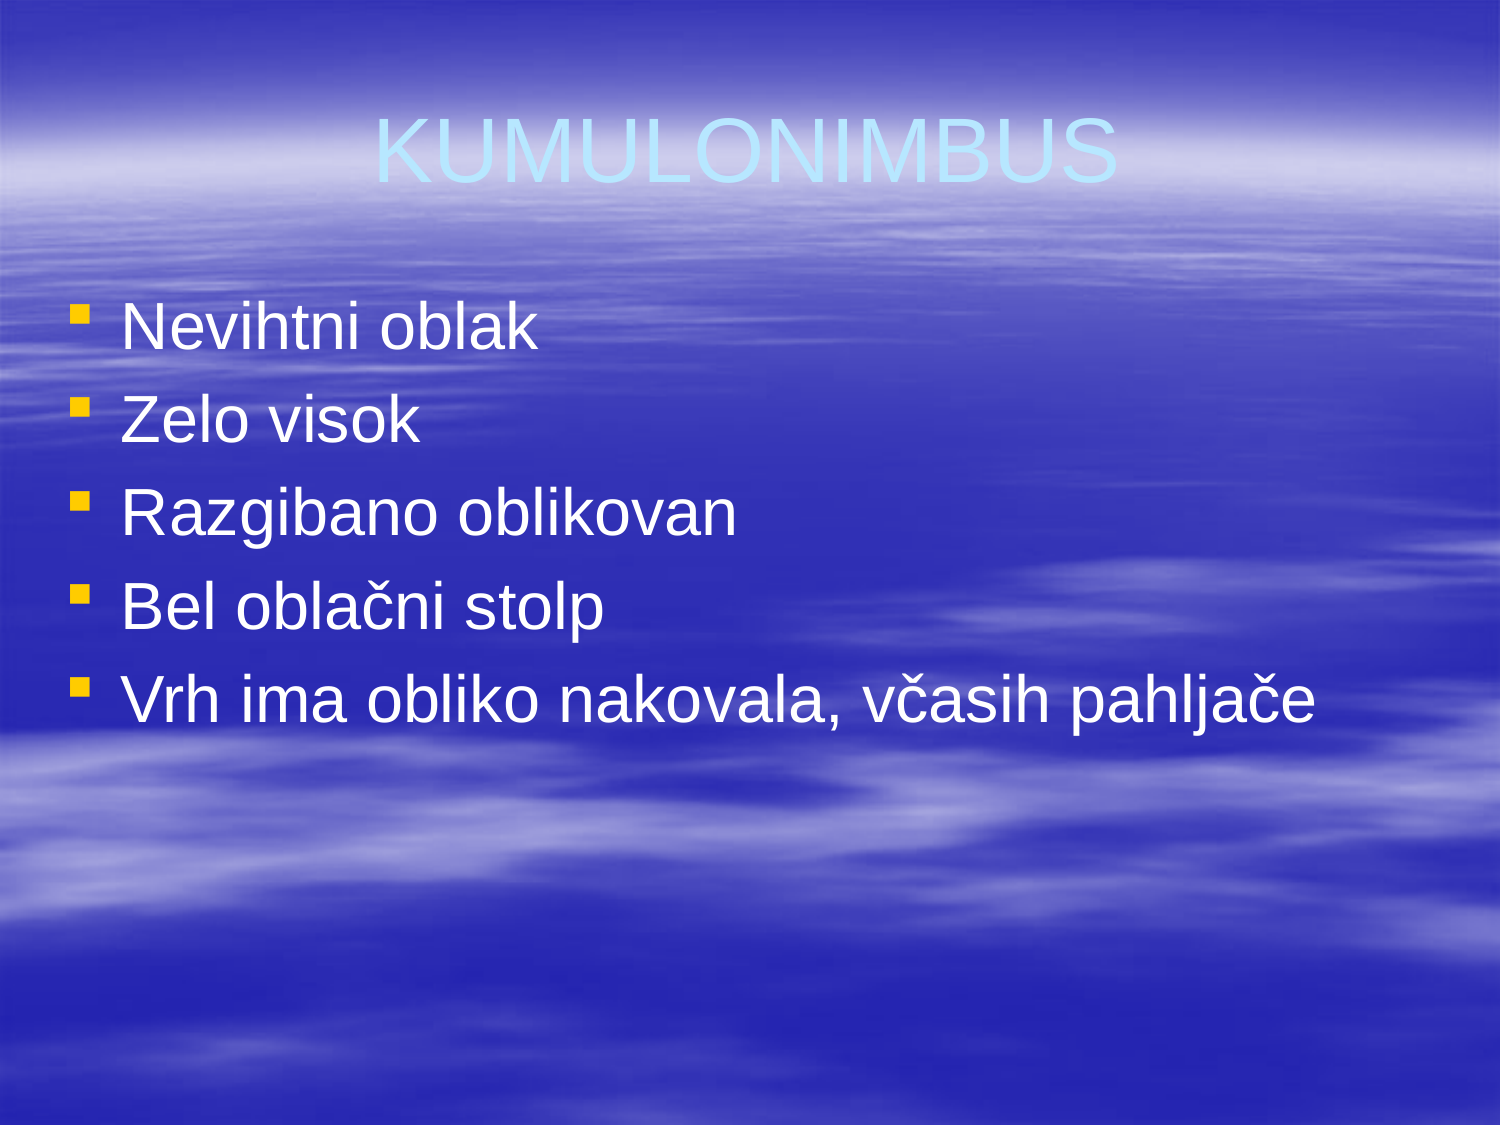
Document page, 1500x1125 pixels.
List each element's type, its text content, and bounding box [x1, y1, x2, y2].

title KUMULONIMBUS [49, 37, 1446, 255]
picture [0, 0, 1500, 1125]
list Nevihtni oblak Zelo visok Razgibano oblikovan Bel oblačni stolp Vrh ima obliko nakovala, včasih pahljače [49, 275, 1451, 1001]
